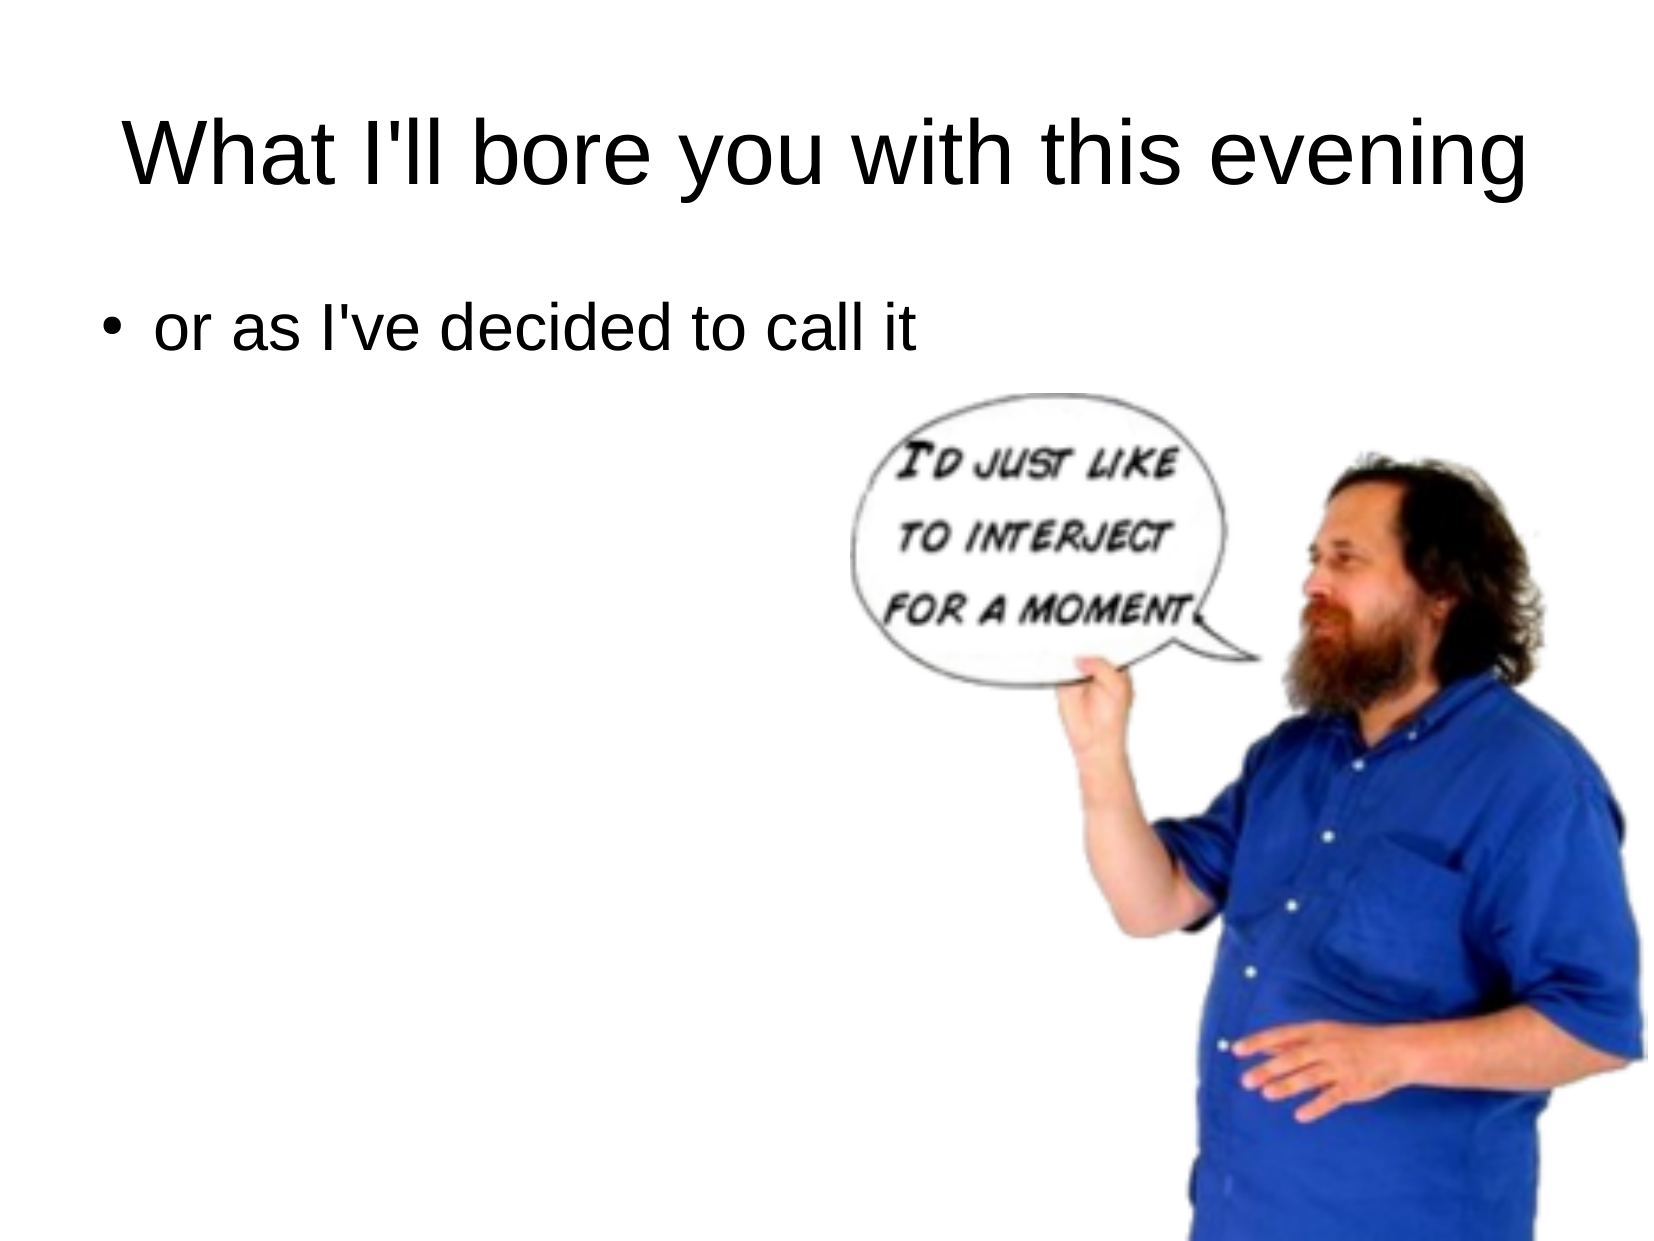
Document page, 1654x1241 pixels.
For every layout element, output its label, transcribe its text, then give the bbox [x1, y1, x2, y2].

list or as I've decided to call it [82, 290, 1571, 1010]
picture [850, 393, 1648, 1241]
title What I'll bore you with this evening [82, 49, 1571, 257]
